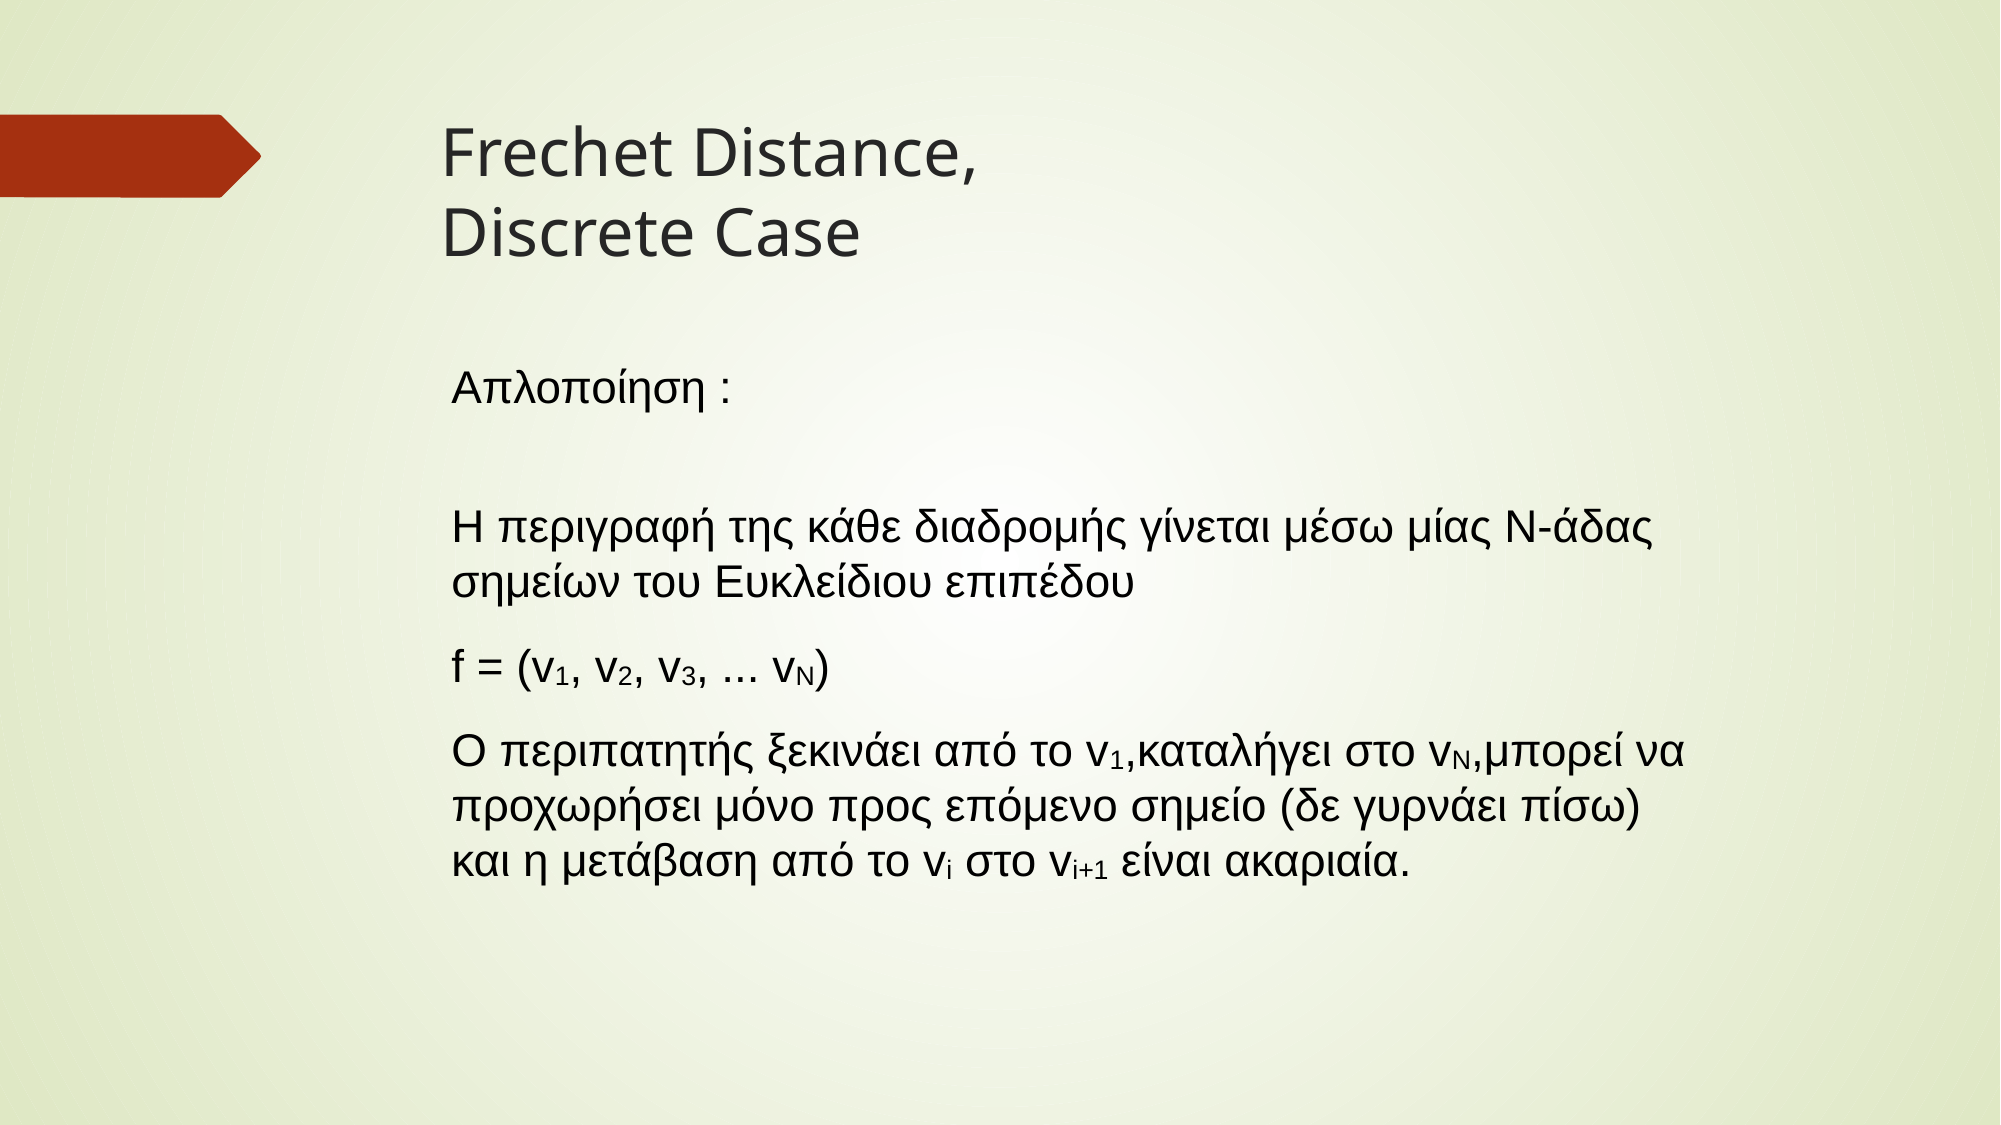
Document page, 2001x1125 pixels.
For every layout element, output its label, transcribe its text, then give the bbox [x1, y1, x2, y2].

list Απλοποίηση : Η περιγραφή της κάθε διαδρομής γίνεται μέσω μίας Ν-άδας σημείων του Ευκλείδιου επιπέδου f = (v1, v2, v3, ... vN) Ο περιπατητής ξεκινάει από το v1,καταλήγει στο vN,μπορεί να προχωρήσει μόνο προς επόμενο σημείο (δε γυρνάει πίσω) και η μετάβαση από το vi στο vi+1 είναι ακαριαία. [436, 350, 1701, 970]
title Frechet Distance, Discrete Case [425, 102, 1888, 313]
